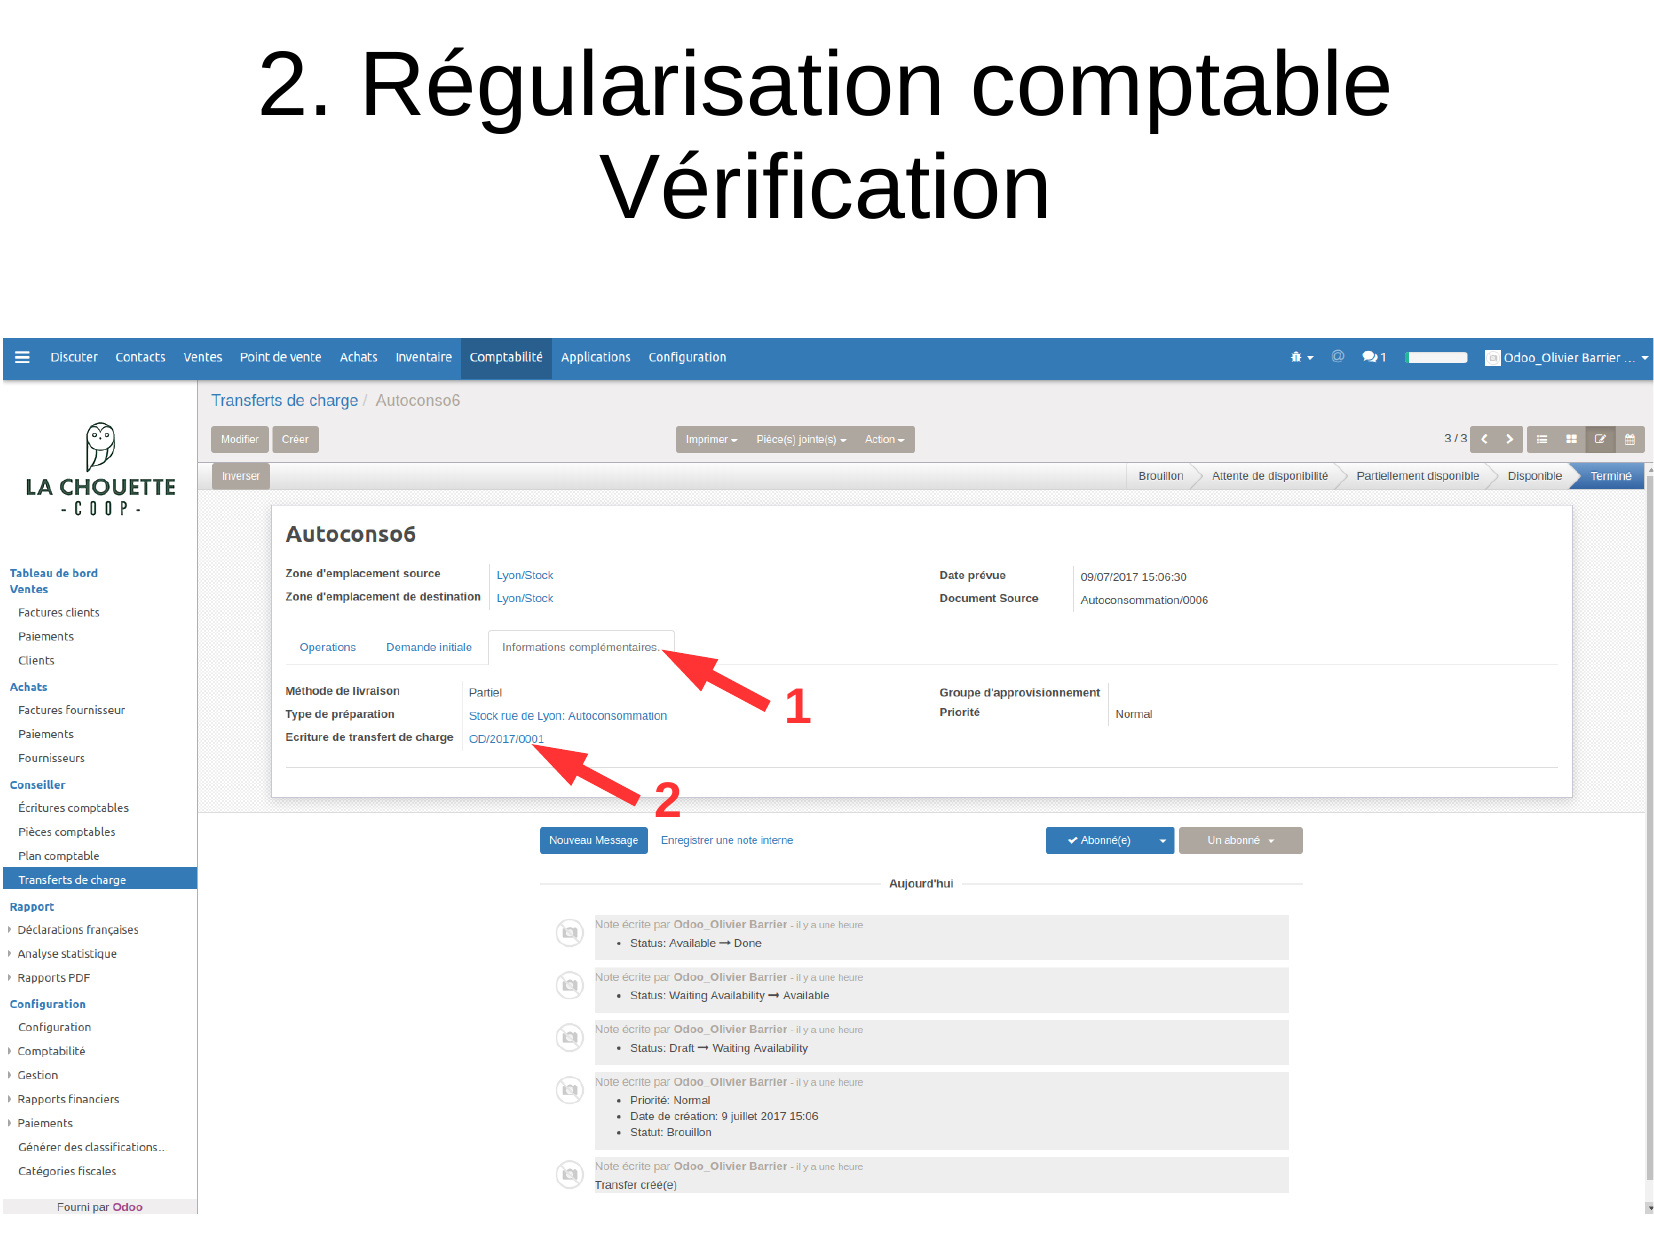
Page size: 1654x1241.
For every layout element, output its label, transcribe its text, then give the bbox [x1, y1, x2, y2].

text_box 2 [639, 765, 697, 837]
picture [3, 338, 1654, 1214]
title 2. Régularisation comptable Vérification [82, 31, 1571, 239]
text_box 1 [769, 670, 827, 742]
